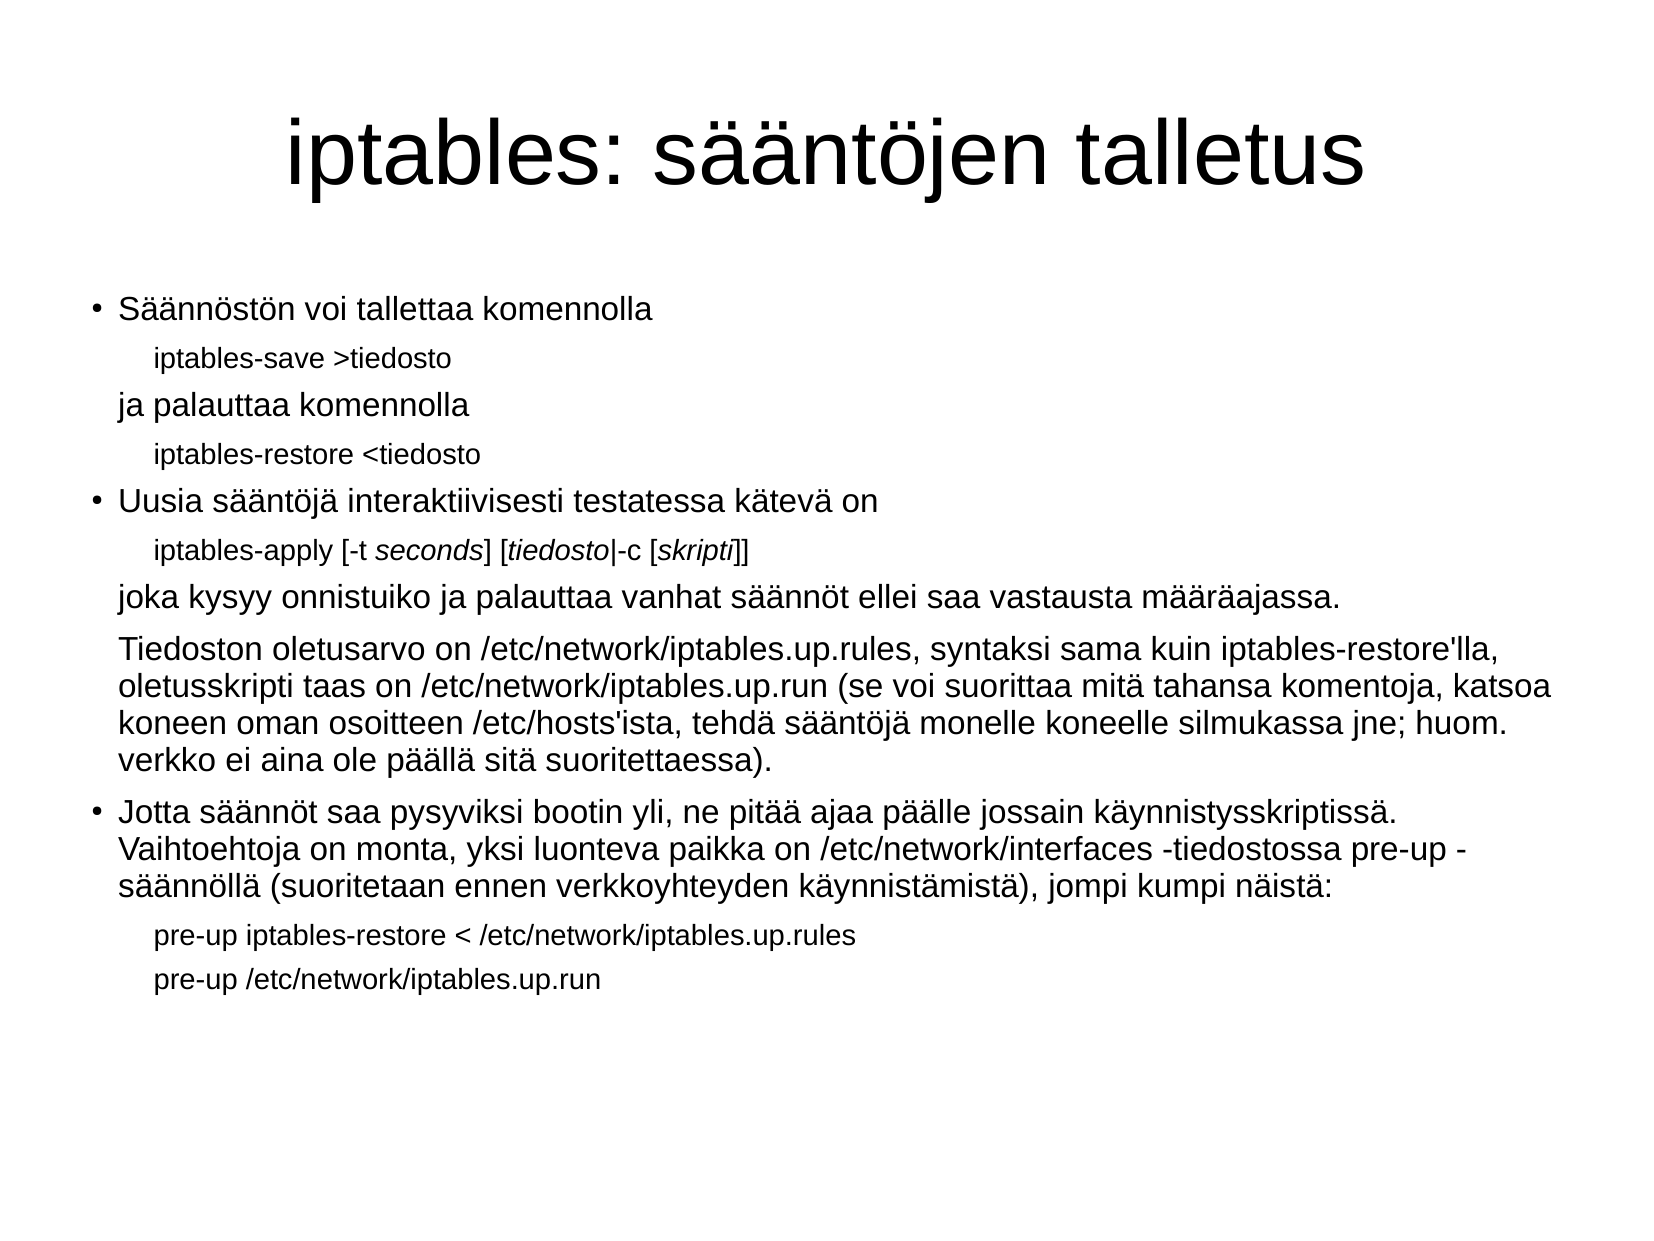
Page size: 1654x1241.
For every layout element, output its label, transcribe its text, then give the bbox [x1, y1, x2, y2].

list Säännöstön voi tallettaa komennolla iptables-save >tiedosto ja palauttaa komennolla iptables-restore <tiedosto Uusia sääntöjä interaktiivisesti testatessa kätevä on iptables-apply [-t seconds] [tiedosto|-c [skripti]] joka kysyy onnistuiko ja palauttaa vanhat säännöt ellei saa vastausta määräajassa. Tiedoston oletusarvo on /etc/network/iptables.up.rules, syntaksi sama kuin iptables-restore'lla, oletusskripti taas on /etc/network/iptables.up.run (se voi suorittaa mitä tahansa komentoja, katsoa koneen oman osoitteen /etc/hosts'ista, tehdä sääntöjä monelle koneelle silmukassa jne; huom. verkko ei aina ole päällä sitä suoritettaessa). Jotta säännöt saa pysyviksi bootin yli, ne pitää ajaa päälle jossain käynnistysskriptissä. Vaihtoehtoja on monta, yksi luonteva paikka on /etc/network/interfaces -tiedostossa pre-up -säännöllä (suoritetaan ennen verkkoyhteyden käynnistämistä), jompi kumpi näistä: pre-up iptables-restore < /etc/network/iptables.up.rules pre-up /etc/network/iptables.up.run [82, 290, 1571, 1010]
title iptables: sääntöjen talletus [82, 49, 1571, 257]
